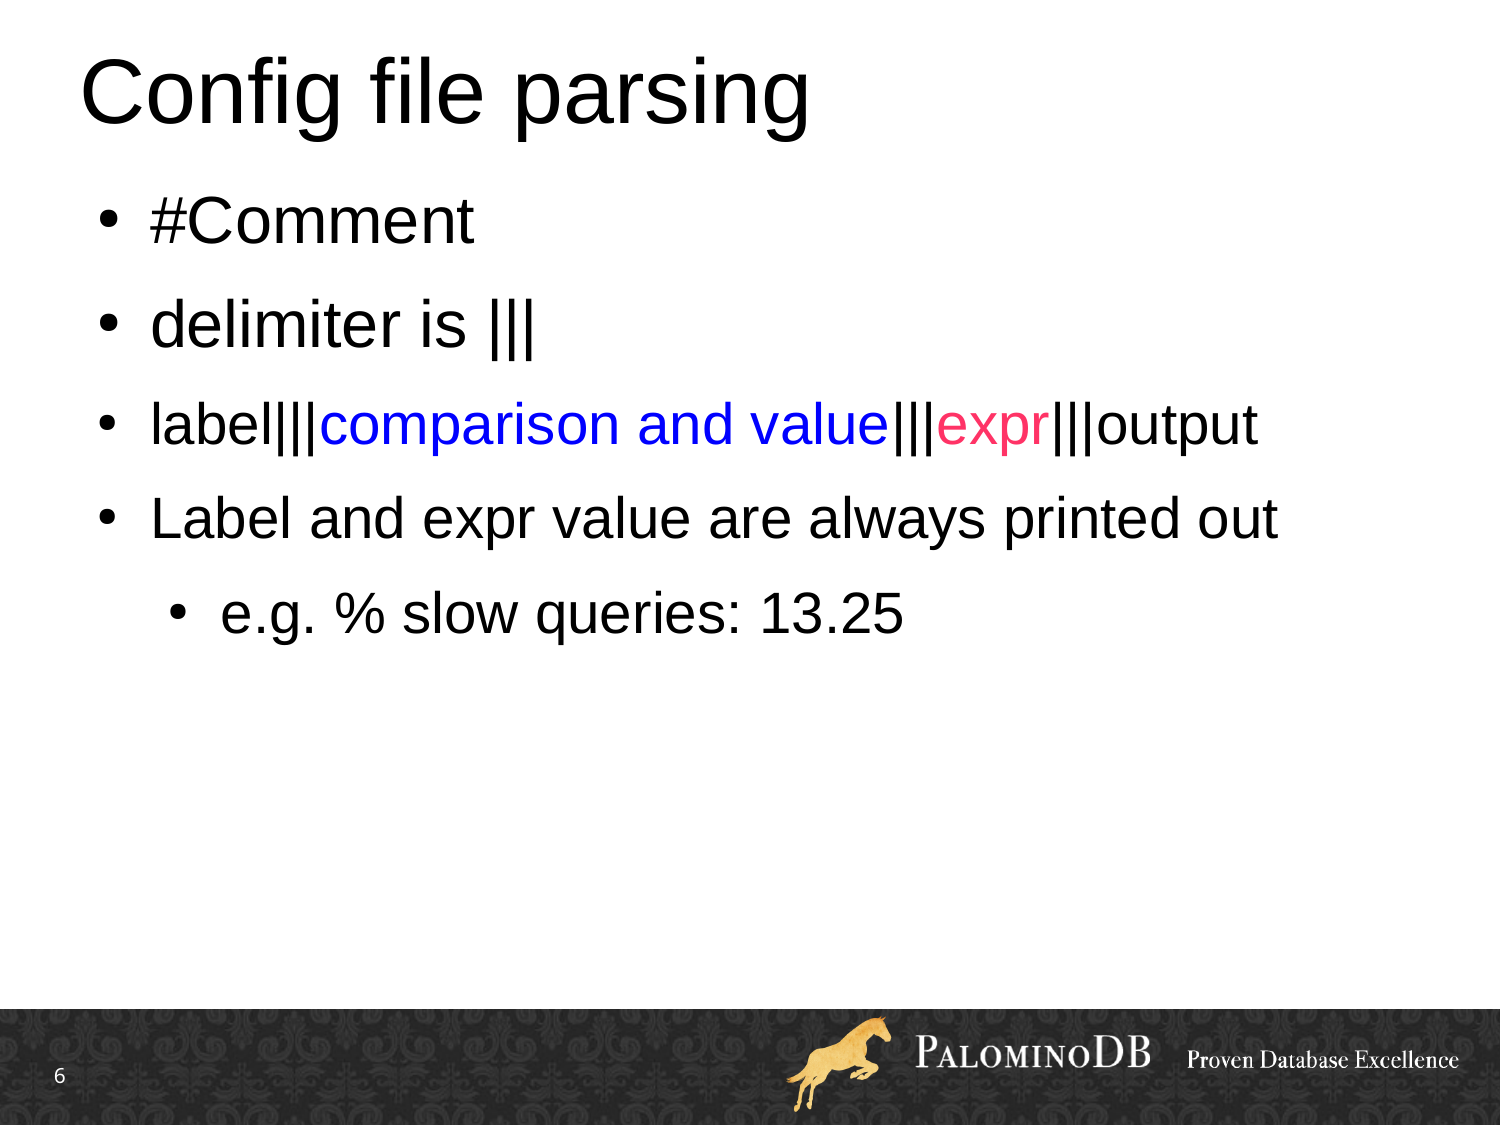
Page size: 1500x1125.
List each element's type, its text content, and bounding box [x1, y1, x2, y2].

text_box <number> [39, 1054, 76, 1090]
list #Comment delimiter is ||| label|||comparison and value|||expr|||output Label and expr value are always printed out e.g. % slow queries: 13.25 [72, 176, 1407, 986]
title Config file parsing [72, 29, 1407, 155]
picture [0, 1006, 1500, 1125]
